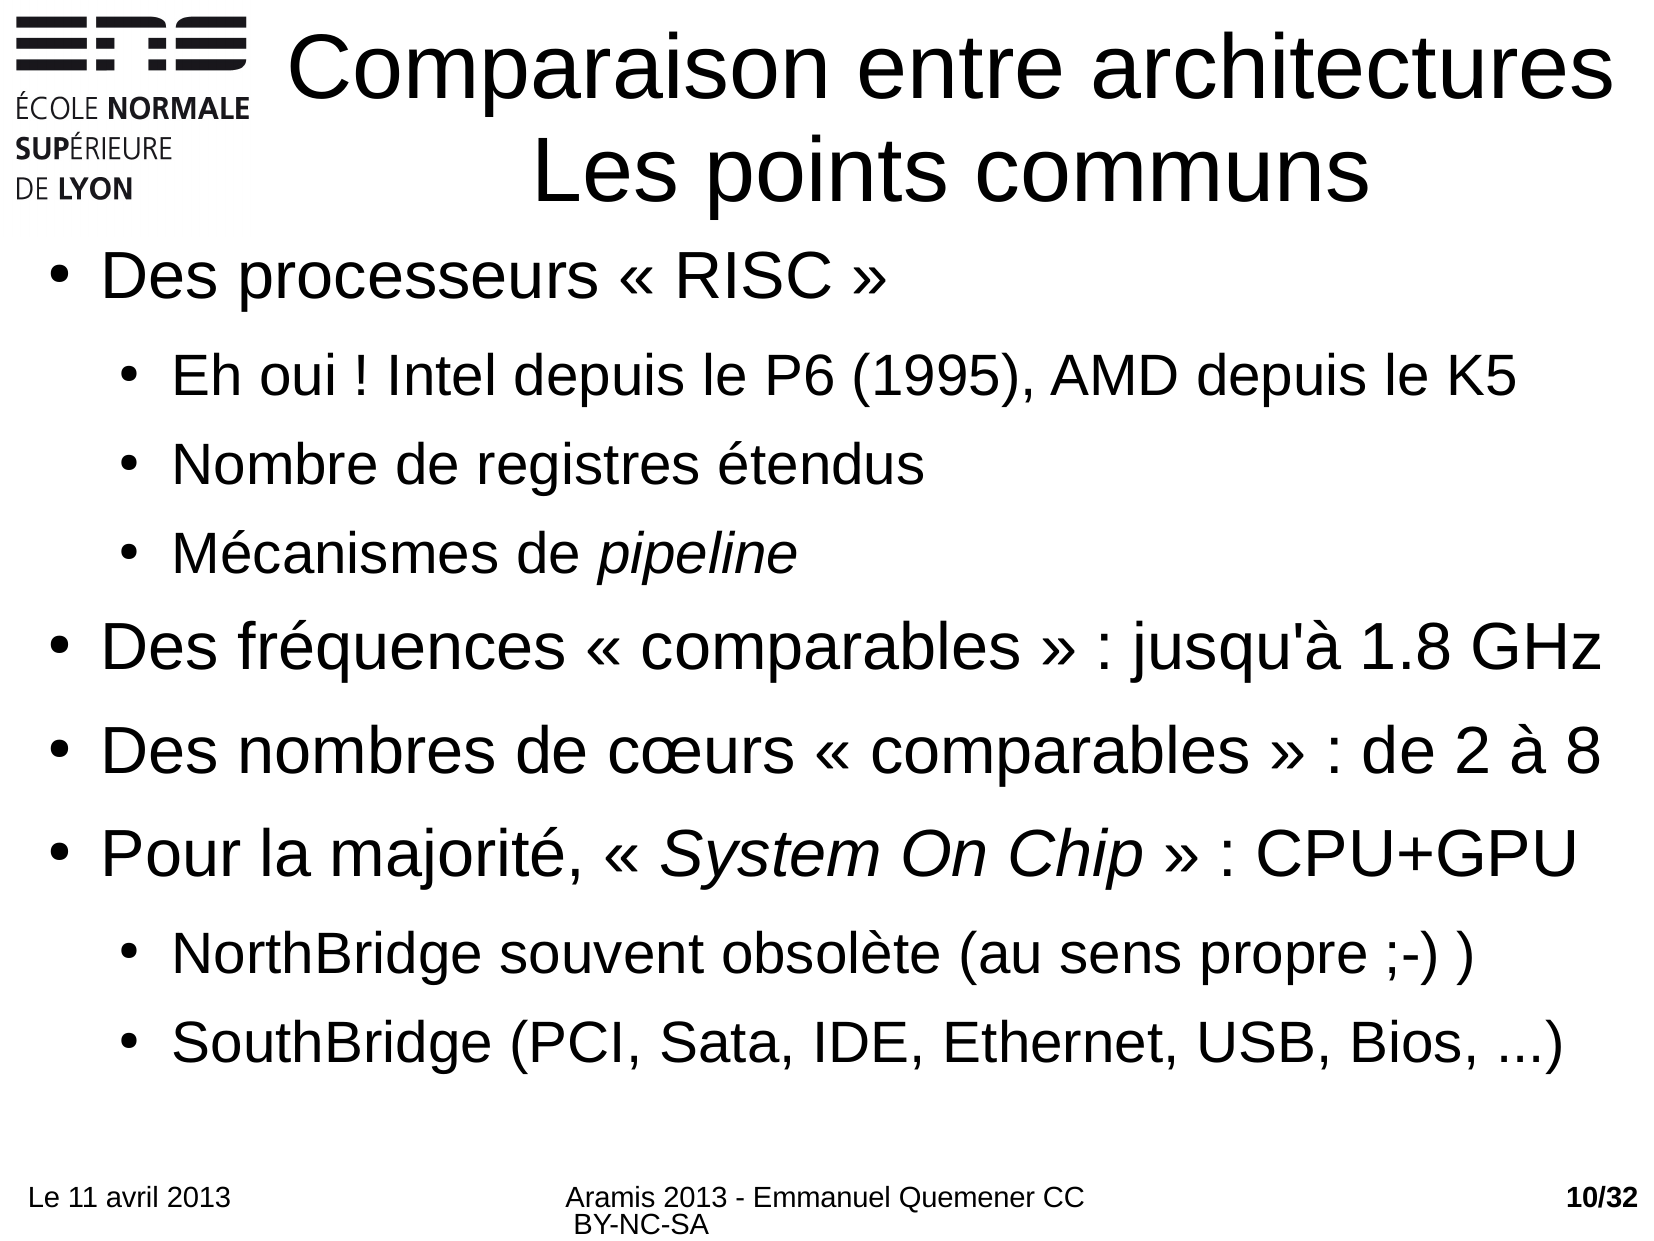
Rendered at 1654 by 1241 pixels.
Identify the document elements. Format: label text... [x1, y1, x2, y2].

picture [0, 0, 250, 237]
title Comparaison entre architectures Les points communs [250, 0, 1654, 237]
list Des processeurs « RISC » Eh oui ! Intel depuis le P6 (1995), AMD depuis le K5 Nombre de registres étendus Mécanismes de pipeline Des fréquences « comparables » : jusqu'à 1.8 GHz Des nombres de cœurs « comparables » : de 2 à 8 Pour la majorité, « System On Chip » : CPU+GPU NorthBridge souvent obsolète (au sens propre ;-) ) SouthBridge (PCI, Sata, IDE, Ethernet, USB, Bios, ...) [30, 238, 1636, 1171]
